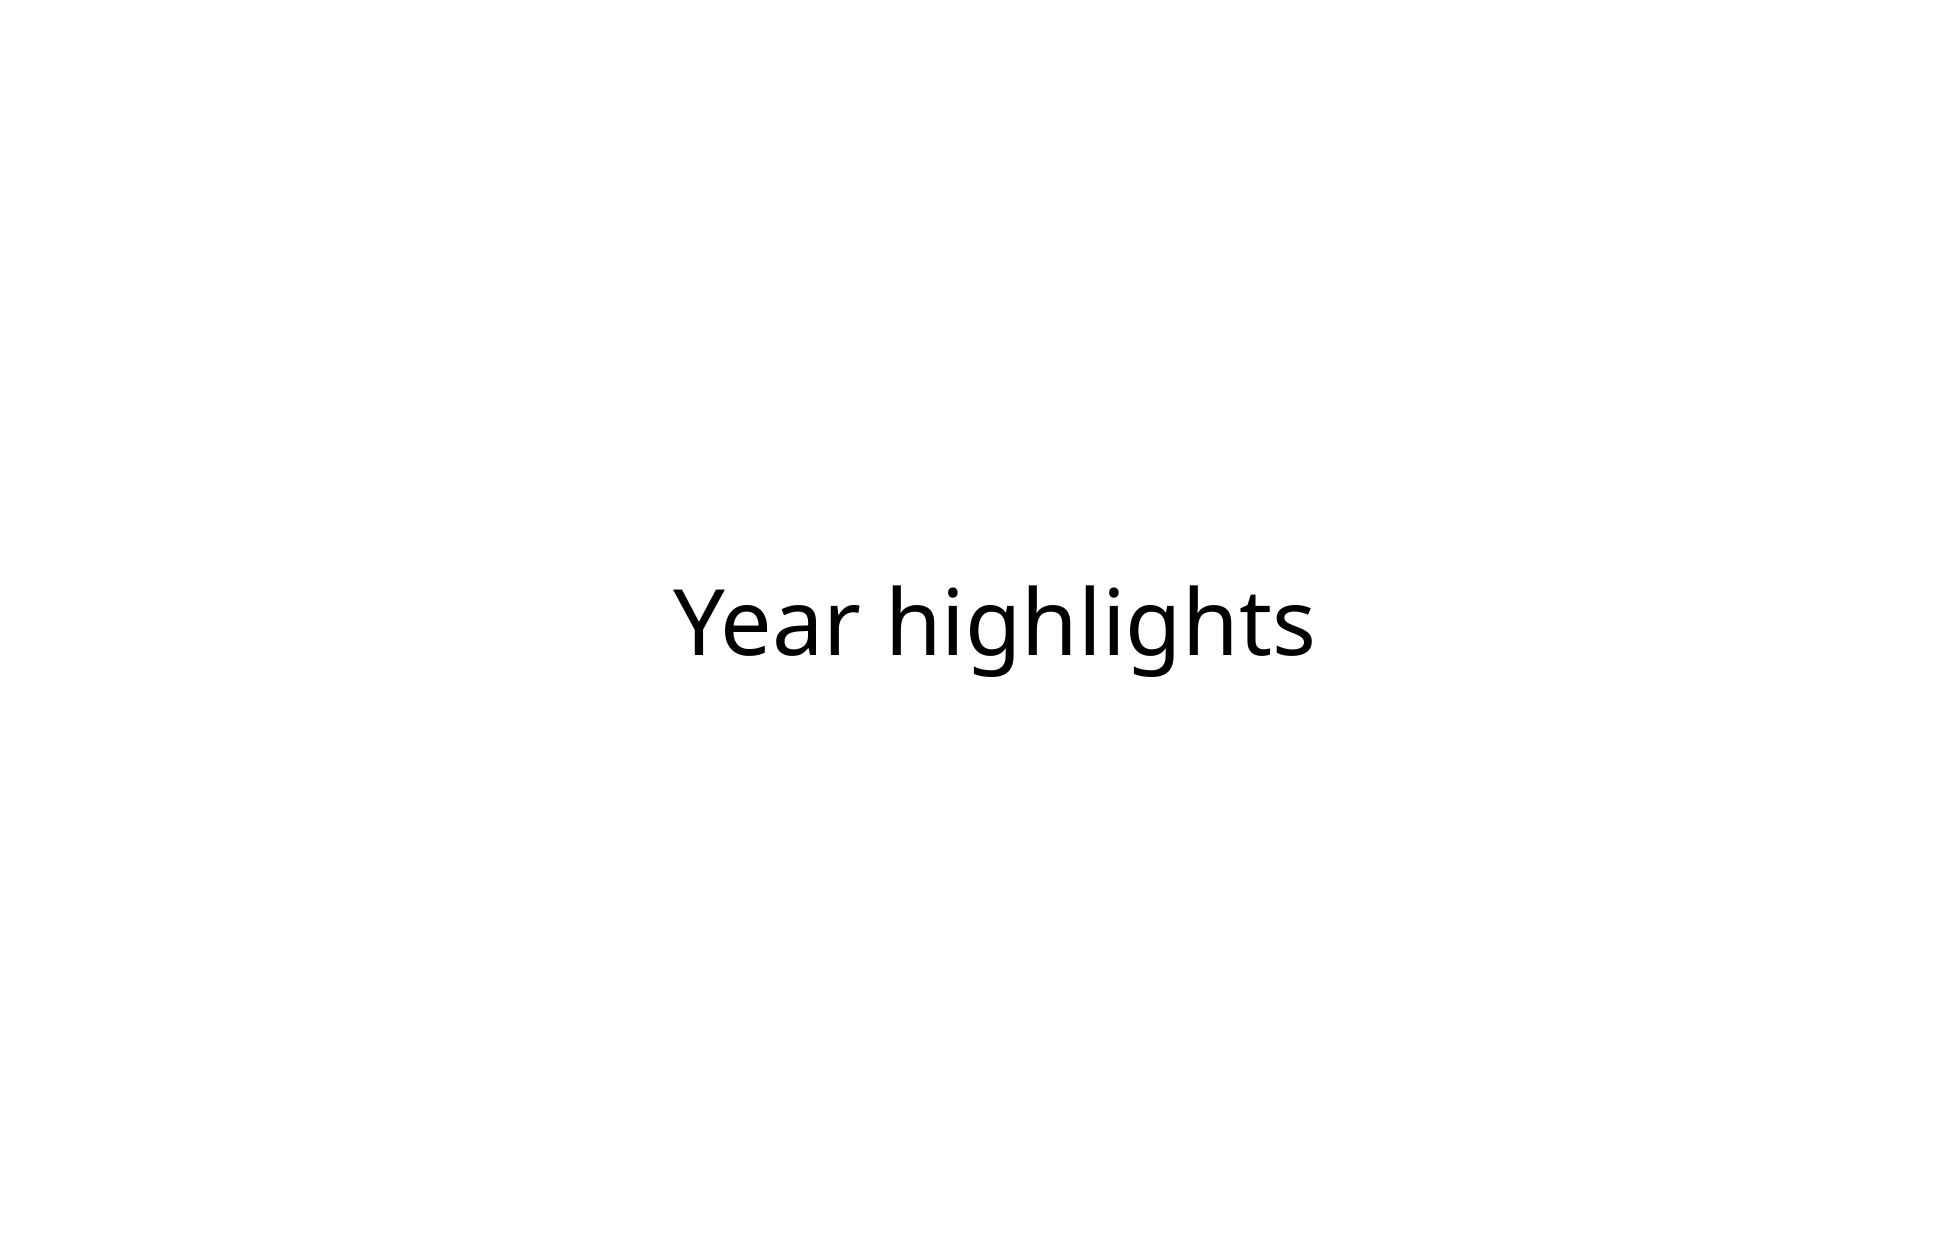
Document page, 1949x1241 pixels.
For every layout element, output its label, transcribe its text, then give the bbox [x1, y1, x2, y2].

subtitle Year highlights [139, 214, 1852, 1026]
